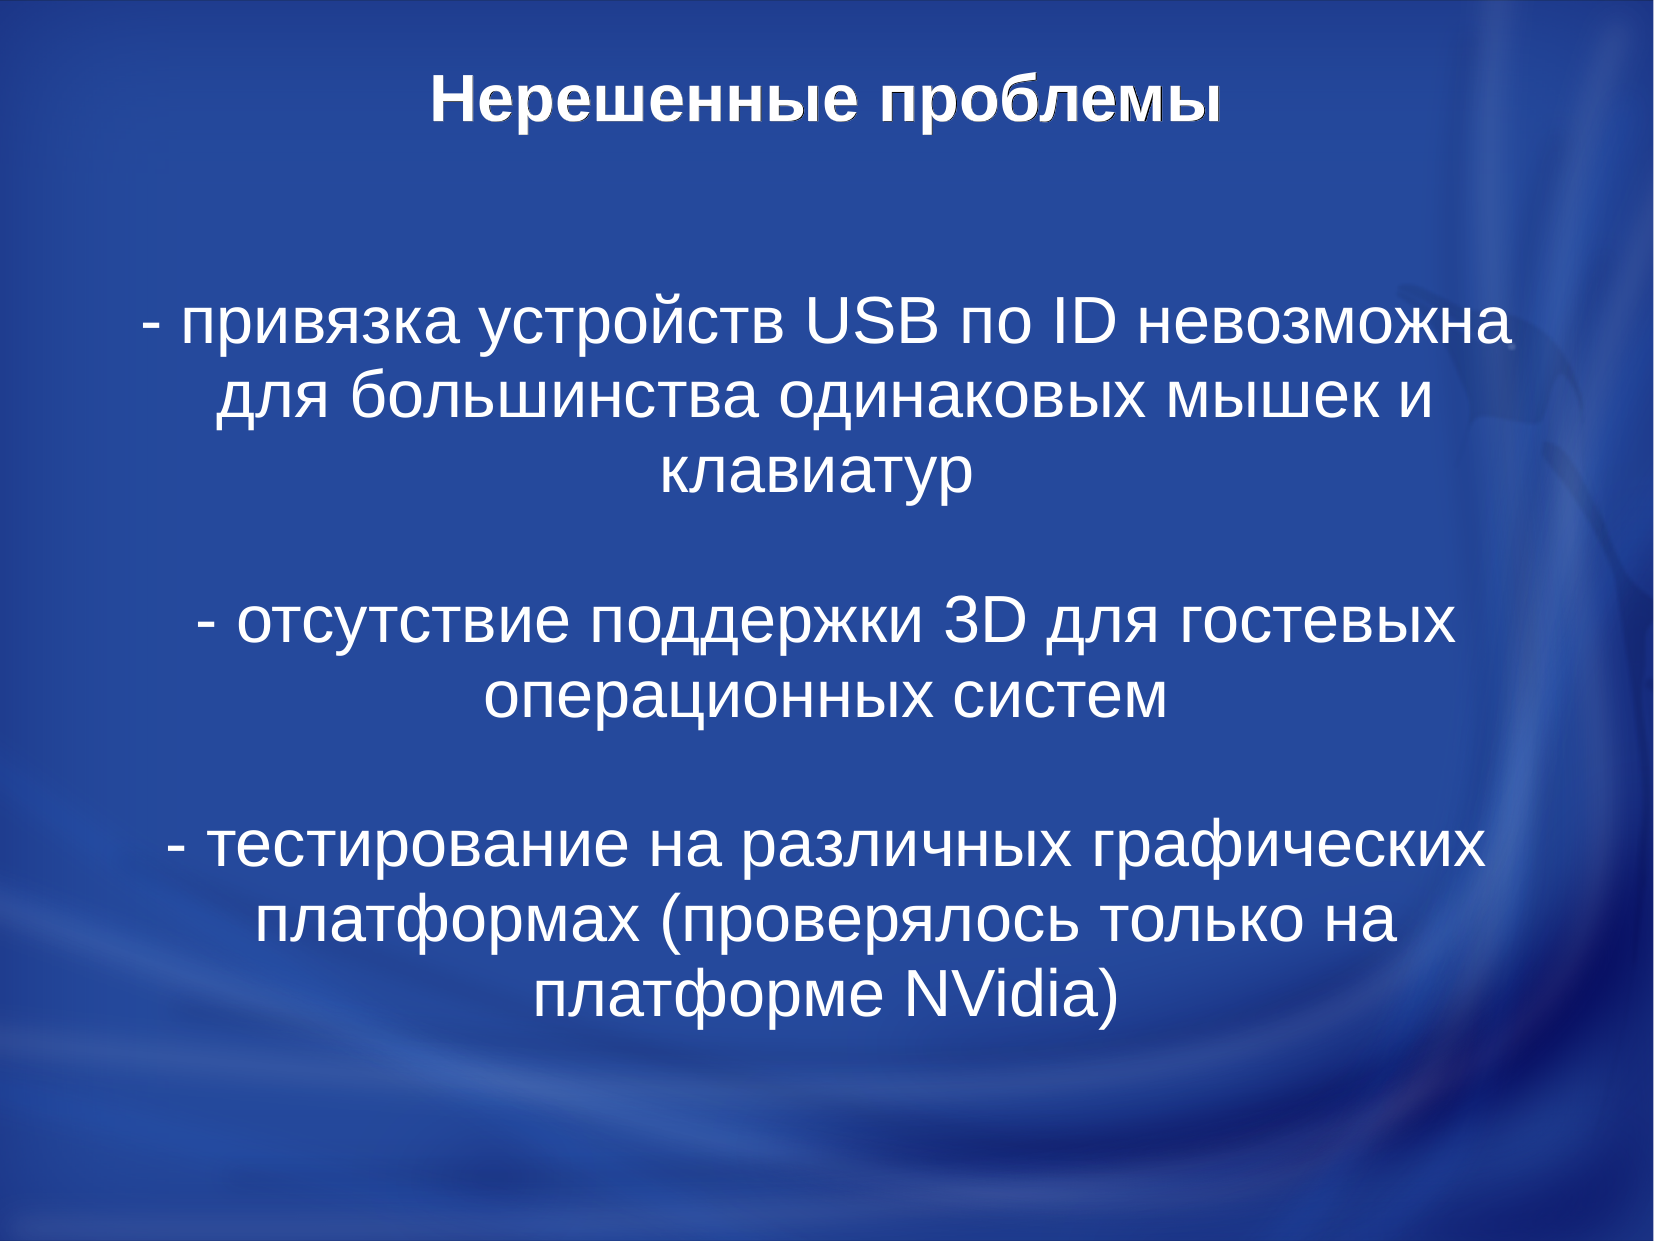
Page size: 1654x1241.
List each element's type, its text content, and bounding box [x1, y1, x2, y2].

picture [0, 0, 1654, 1241]
subtitle - привязка устройств USB по ID невозможна для большинства одинаковых мышек и клавиатур - отсутствие поддержки 3D для гостевых операционных систем - тестирование на различных графических платформах (проверялось только на платформе NVidia) [82, 206, 1571, 1182]
title Нерешенные проблемы [82, 49, 1571, 148]
